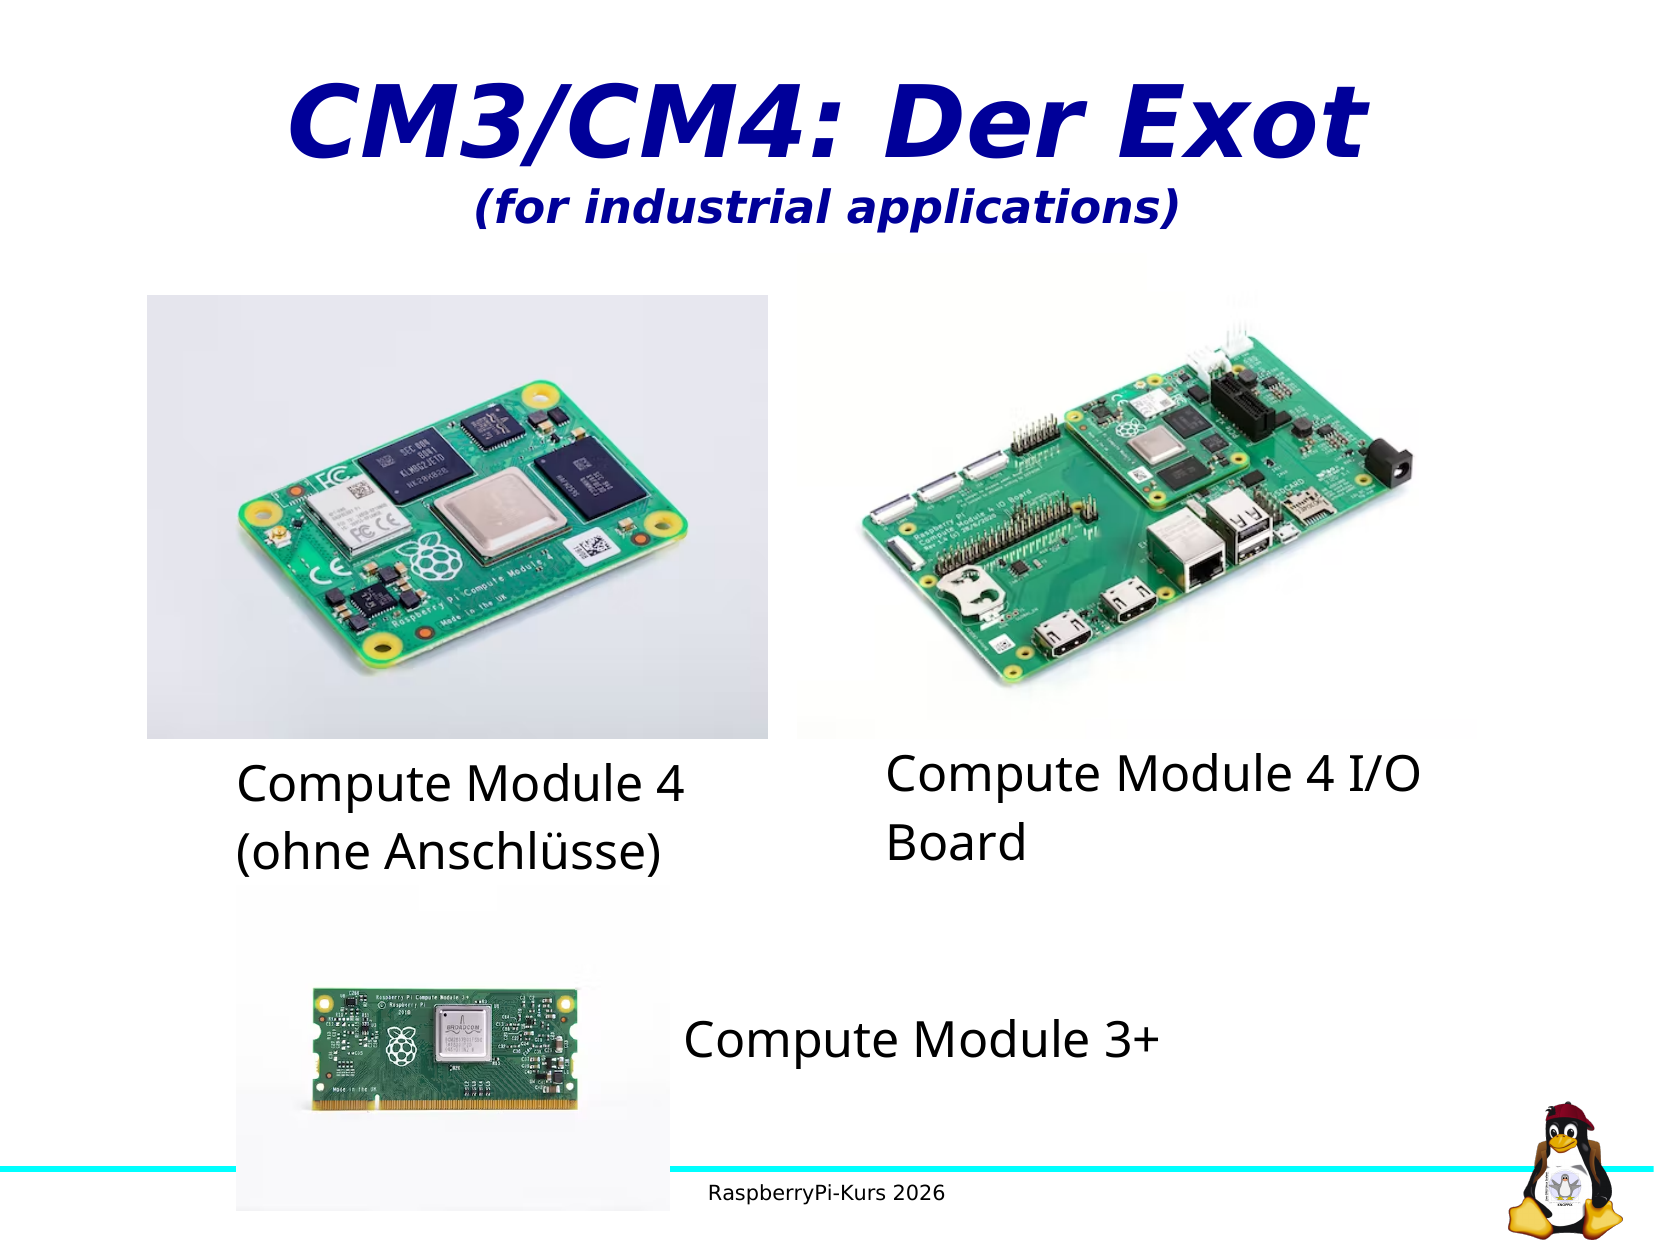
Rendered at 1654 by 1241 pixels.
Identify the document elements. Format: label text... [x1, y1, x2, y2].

title CM3/CM4: Der Exot (for industrial applications) [121, 46, 1534, 254]
list Compute Module 4 (ohne Anschlüsse) [236, 748, 793, 886]
picture [147, 295, 768, 739]
list Compute Module 4 I/O Board [885, 738, 1443, 886]
picture [236, 885, 670, 1211]
picture [797, 253, 1477, 739]
list Compute Module 3+ [683, 1003, 1241, 1152]
picture [1505, 1100, 1625, 1241]
